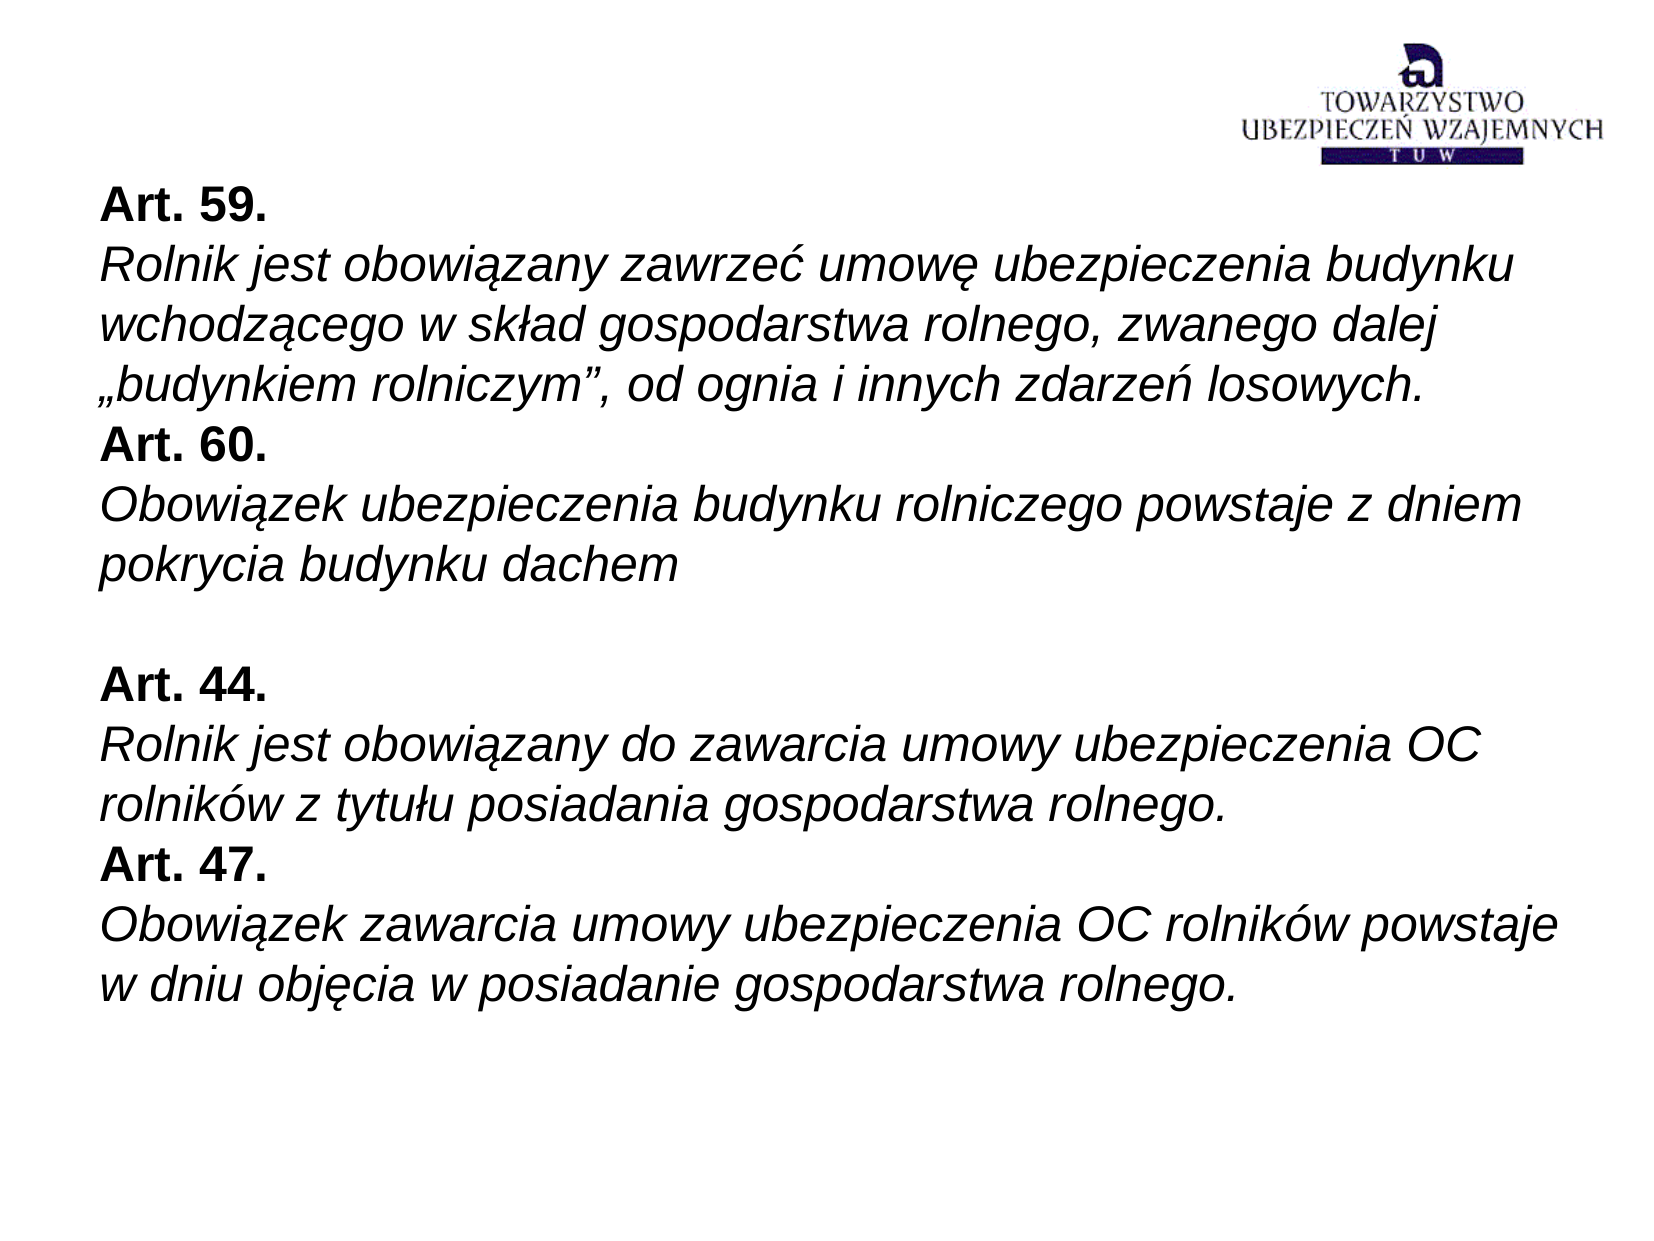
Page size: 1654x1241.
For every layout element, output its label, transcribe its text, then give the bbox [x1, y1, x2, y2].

picture [1240, 41, 1605, 164]
text_box Art. 59. Rolnik jest obowiązany zawrzeć umowę ubezpieczenia budynku wchodzącego w skład gospodarstwa rolnego, zwanego dalej „budynkiem rolniczym”, od ognia i innych zdarzeń losowych. Art. 60. Obowiązek ubezpieczenia budynku rolniczego powstaje z dniem pokrycia budynku dachem Art. 44. Rolnik jest obowiązany do zawarcia umowy ubezpieczenia OC rolników z tytułu posiadania gospodarstwa rolnego. Art. 47. Obowiązek zawarcia umowy ubezpieczenia OC rolników powstaje w dniu objęcia w posiadanie gospodarstwa rolnego. [84, 164, 1622, 1020]
